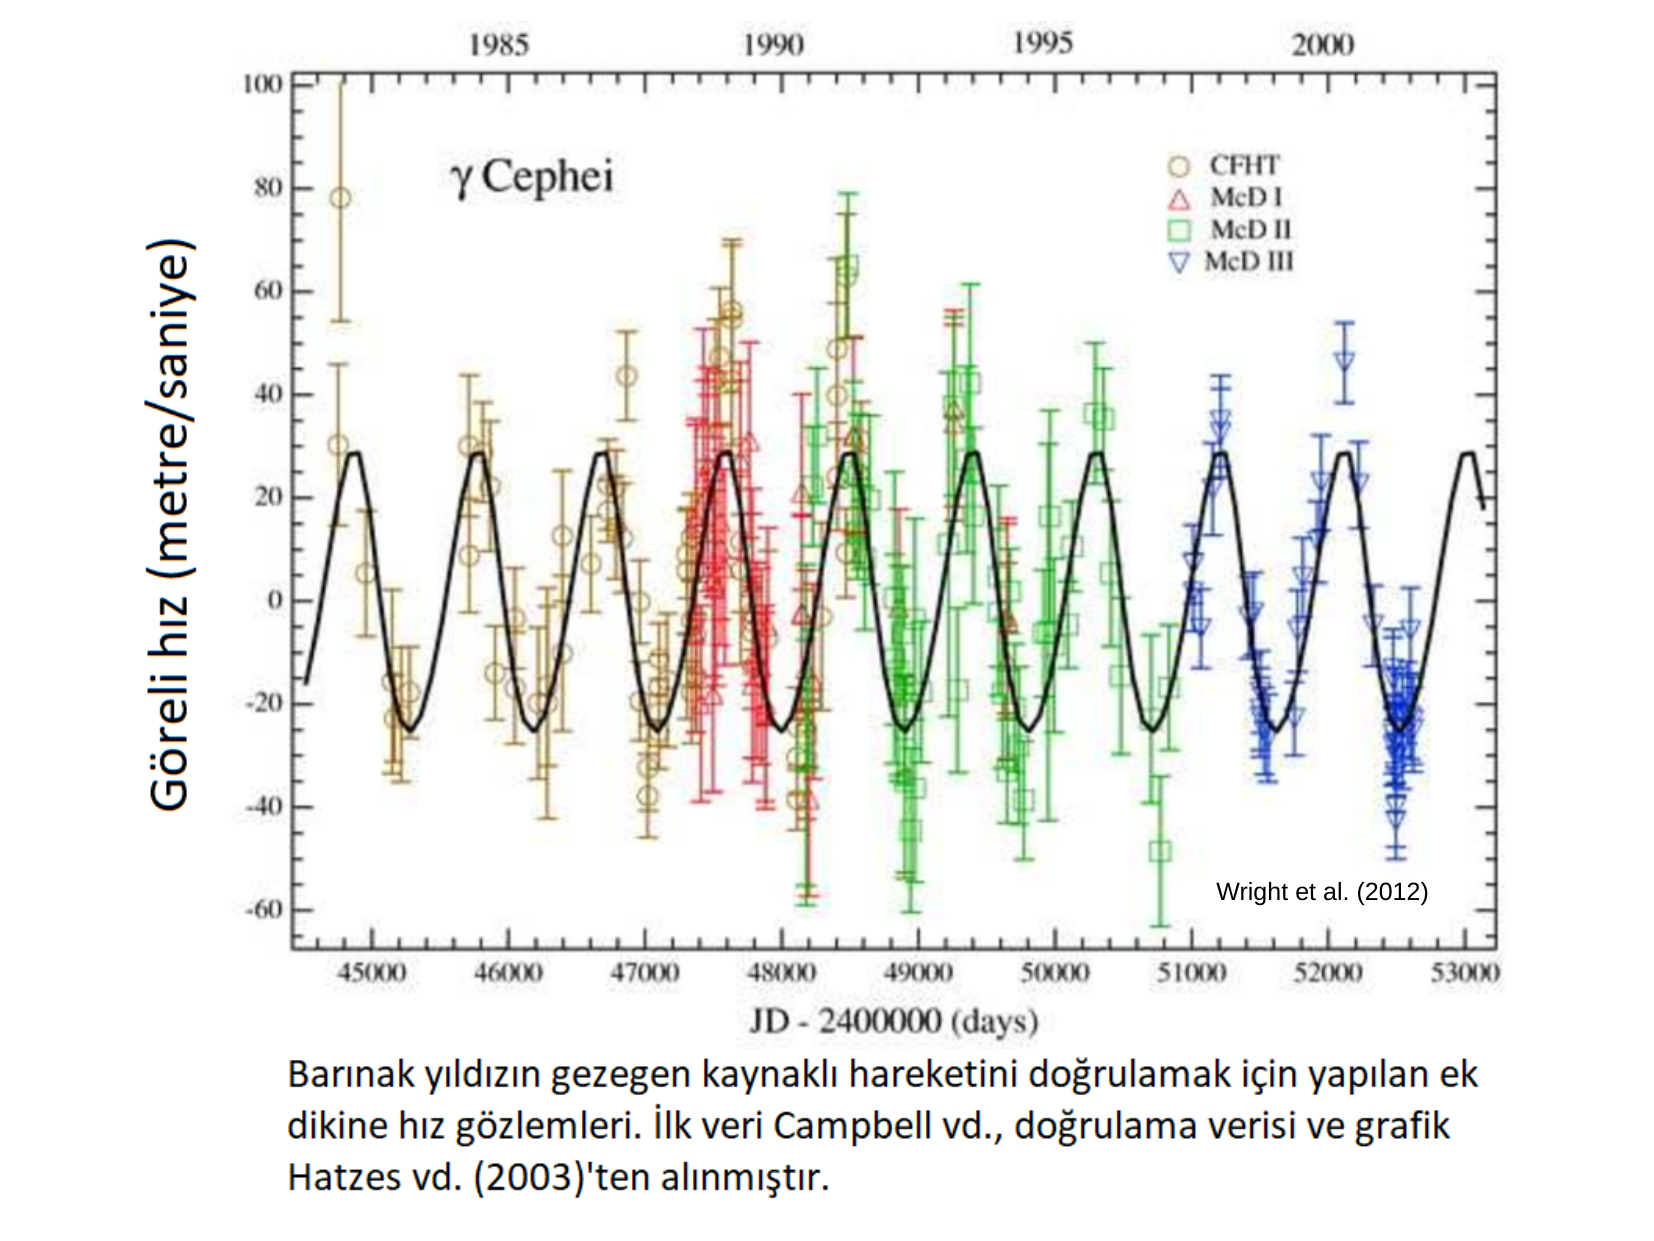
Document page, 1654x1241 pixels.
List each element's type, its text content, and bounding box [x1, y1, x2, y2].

text_box Wright et al. (2012) [1186, 870, 1460, 914]
picture [140, 21, 1513, 1220]
